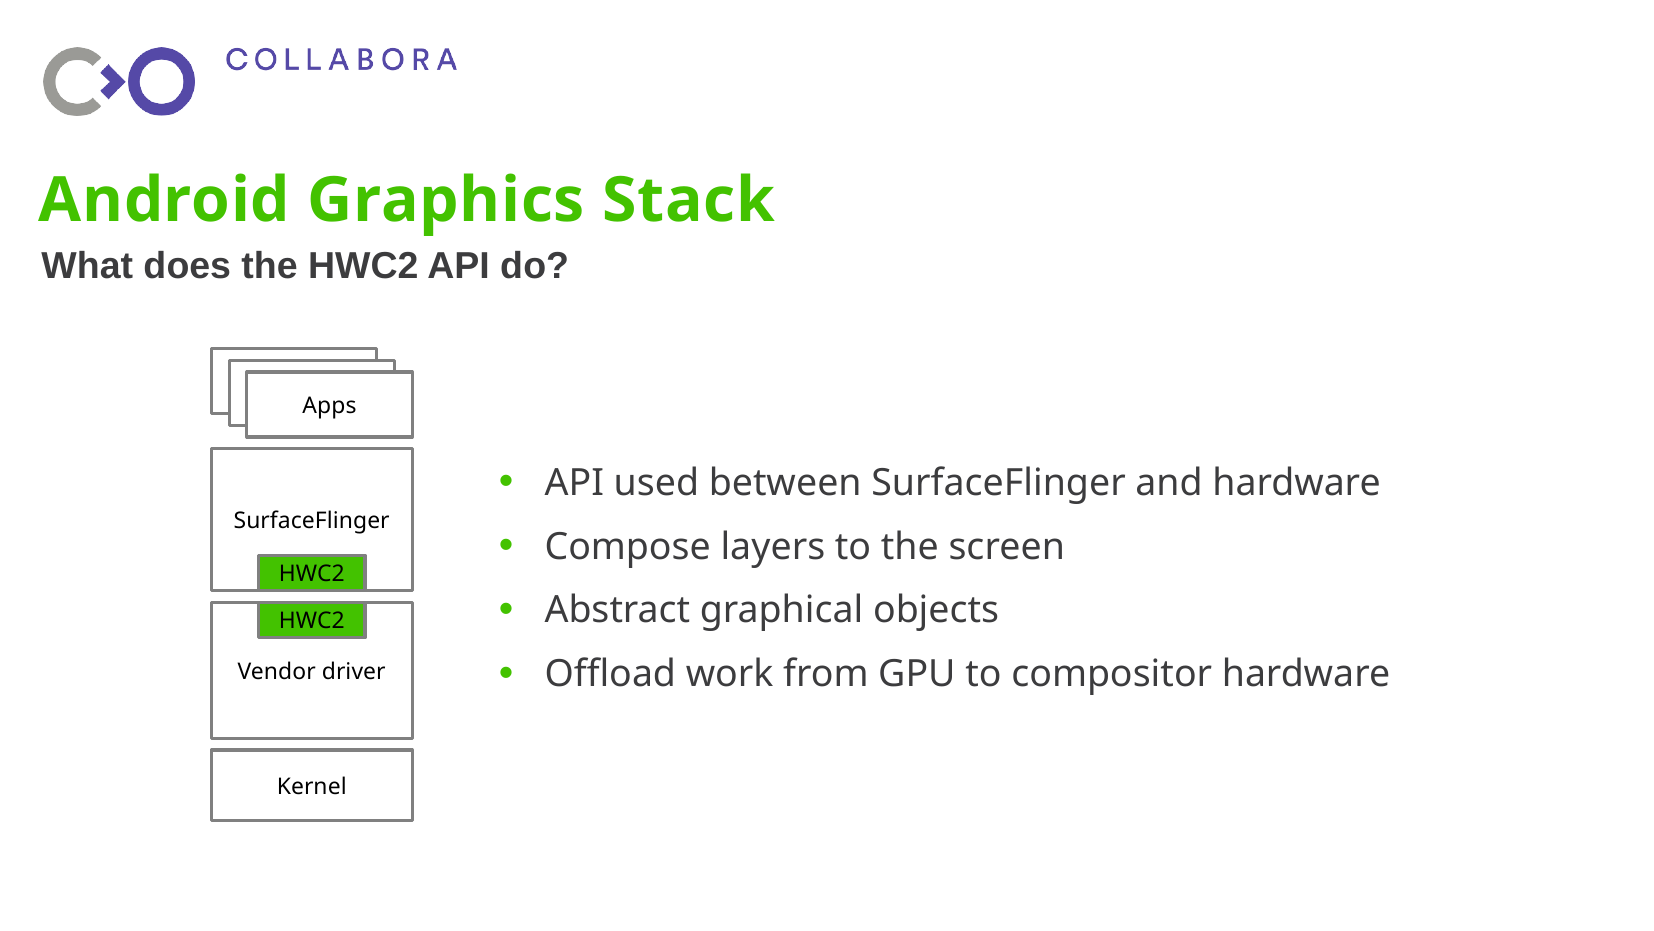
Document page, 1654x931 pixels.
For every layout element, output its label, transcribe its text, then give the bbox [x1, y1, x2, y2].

picture [43, 47, 457, 116]
text_box Vendor driver [211, 602, 413, 739]
text_box What does the HWC2 API do? [41, 240, 1614, 290]
text_box HWC2 [258, 602, 366, 638]
text_box Kernel [211, 750, 413, 821]
text_box Apps [246, 372, 413, 438]
text_box SurfaceFlinger [211, 448, 413, 591]
text_box HWC2 [258, 555, 366, 591]
title Android Graphics Stack [38, 159, 1614, 216]
list API used between SurfaceFlinger and hardware Compose layers to the screen Abstract graphical objects Offload work from GPU to compositor hardware [497, 394, 1524, 650]
text_box [211, 348, 395, 426]
